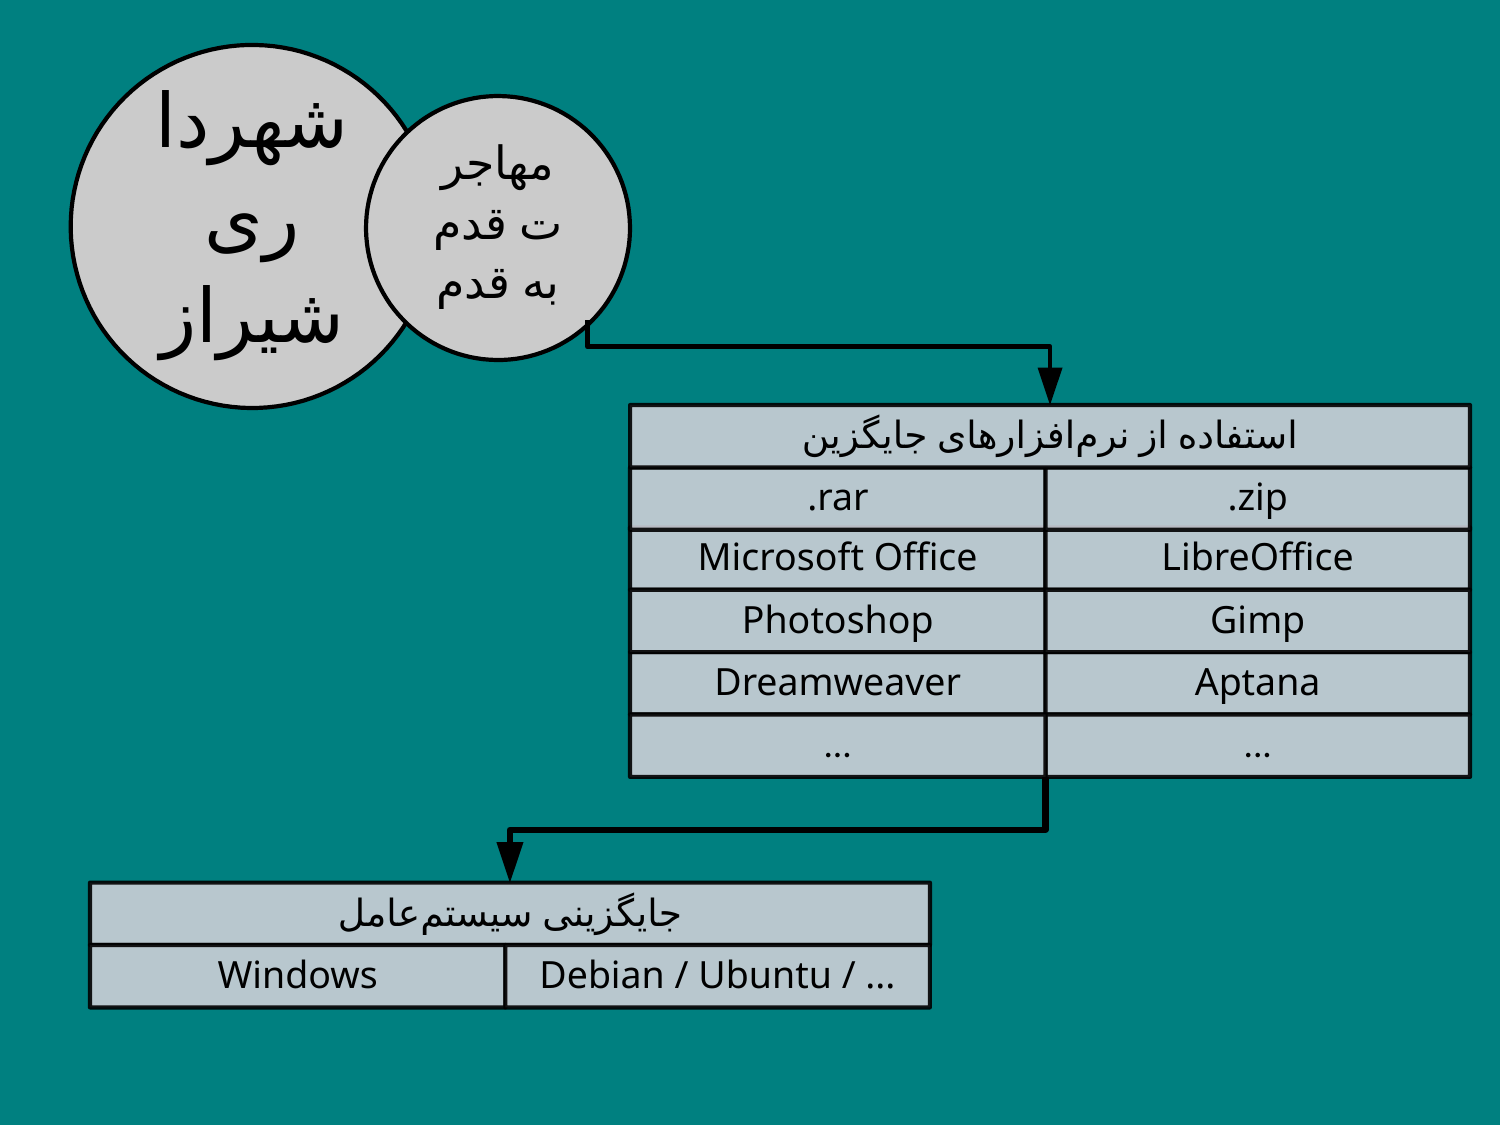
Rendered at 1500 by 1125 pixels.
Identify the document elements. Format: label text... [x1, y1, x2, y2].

text_box جایگزینی سیستم‌عامل [90, 882, 930, 945]
text_box Photoshop [630, 589, 1045, 653]
text_box Debian / Ubuntu / ... [505, 945, 930, 1008]
text_box .rar [630, 468, 1045, 530]
text_box استفاده از نرم‌افزارهای جایگزین [630, 404, 1471, 468]
text_box شهرداری شیراز [70, 45, 407, 409]
text_box ... [1046, 714, 1471, 777]
text_box ... [630, 714, 1046, 777]
text_box LibreOffice [1045, 530, 1471, 589]
text_box .zip [1045, 468, 1471, 530]
text_box Dreamweaver [630, 653, 1045, 714]
text_box مهاجرت قدم به قدم [366, 96, 631, 361]
text_box Aptana [1045, 653, 1471, 714]
text_box Gimp [1045, 589, 1471, 653]
text_box Windows [89, 945, 505, 1008]
text_box Microsoft Office [630, 530, 1045, 589]
